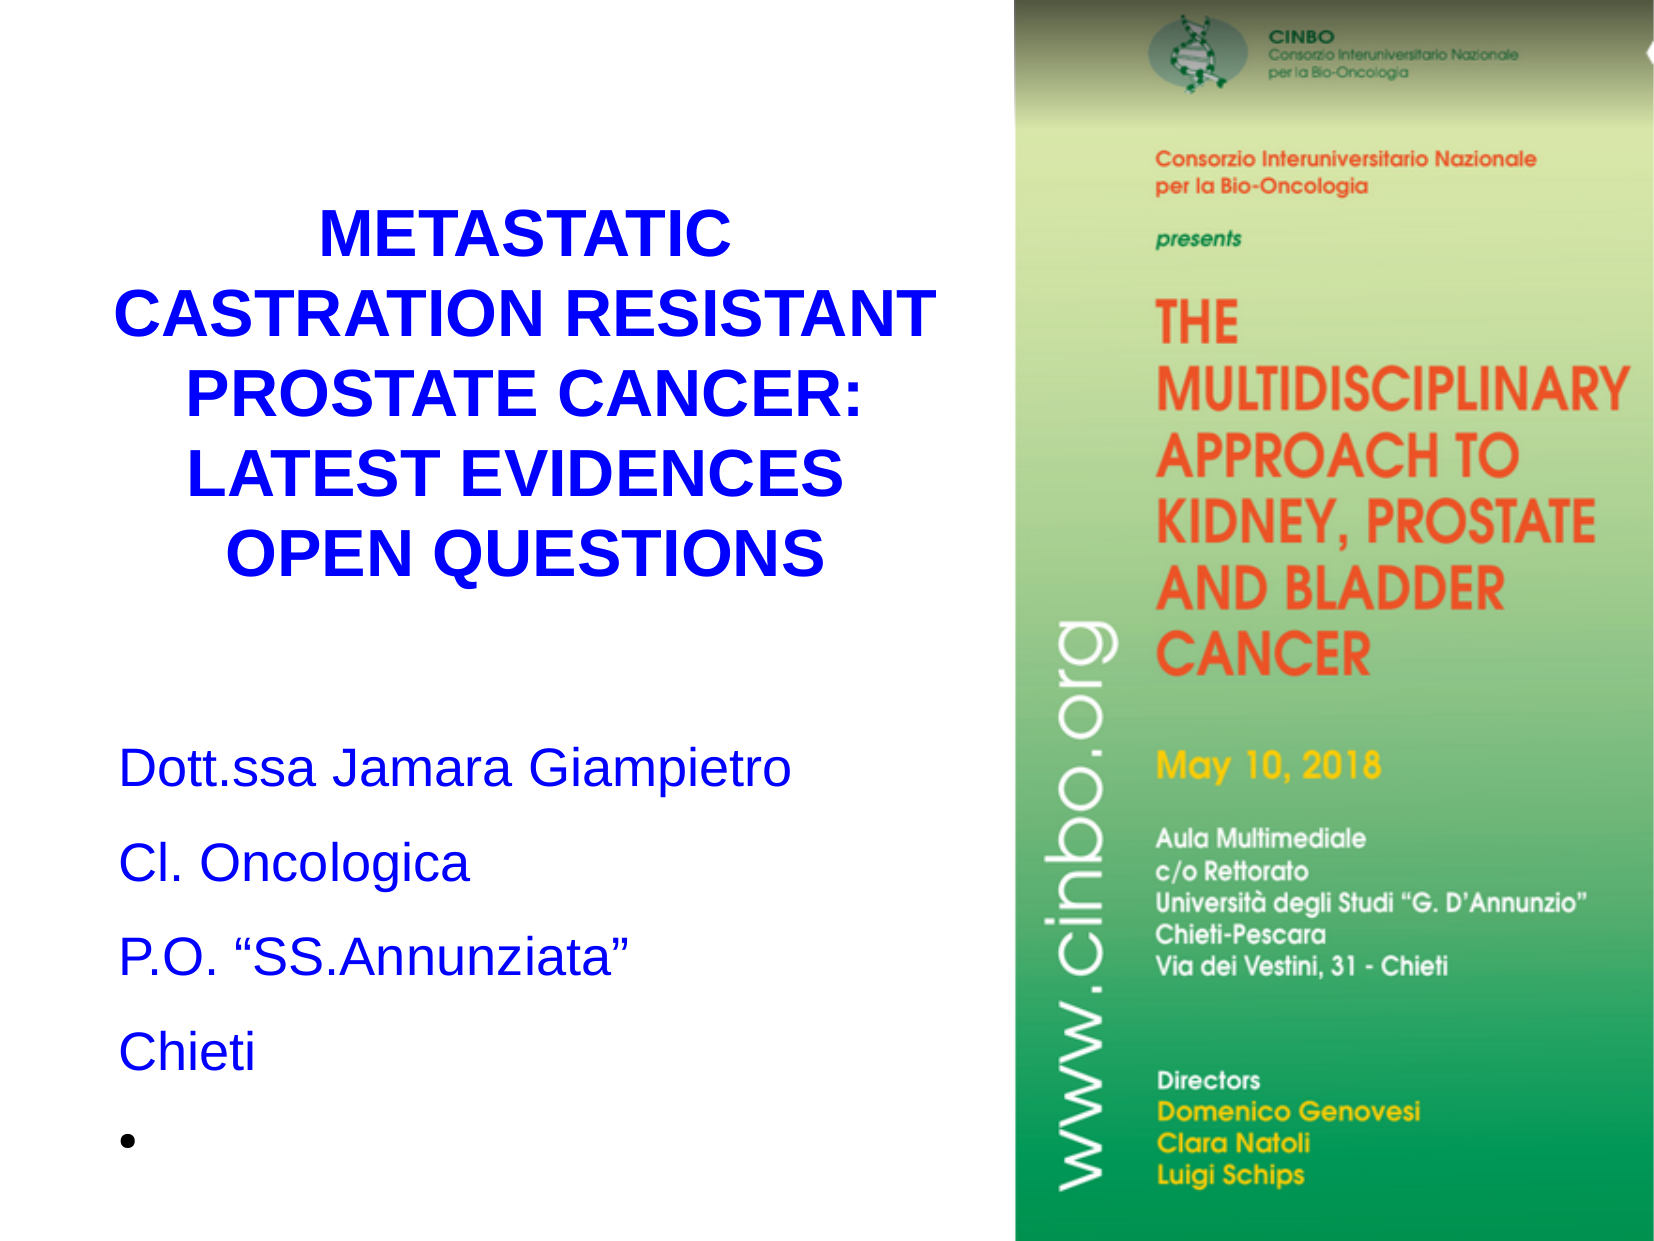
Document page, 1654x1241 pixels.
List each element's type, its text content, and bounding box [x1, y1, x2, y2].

list Dott.ssa Jamara Giampietro Cl. Oncologica P.O. “SS.Annunziata” Chieti [118, 732, 1014, 1087]
title METASTATIC CASTRATION RESISTANT PROSTATE CANCER: LATEST EVIDENCES OPEN QUESTIONS [106, 47, 945, 733]
picture [1014, 0, 1654, 1241]
